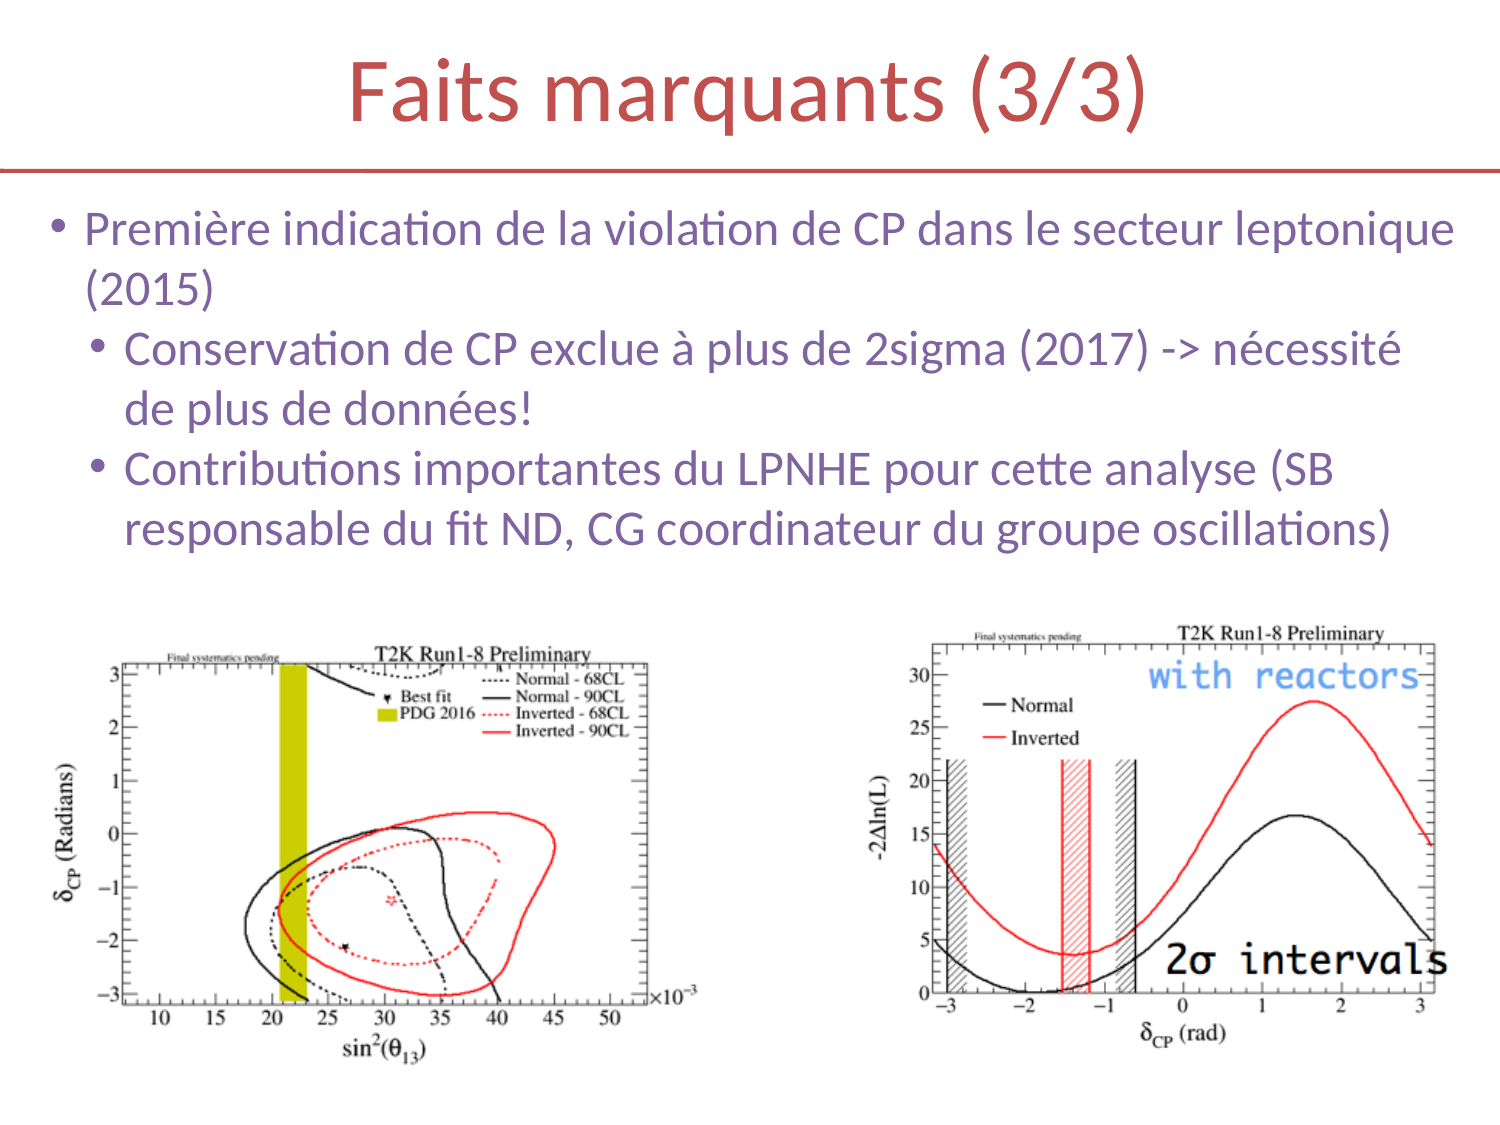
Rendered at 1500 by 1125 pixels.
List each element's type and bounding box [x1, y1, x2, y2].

picture [34, 617, 716, 1079]
picture [848, 622, 1500, 1064]
